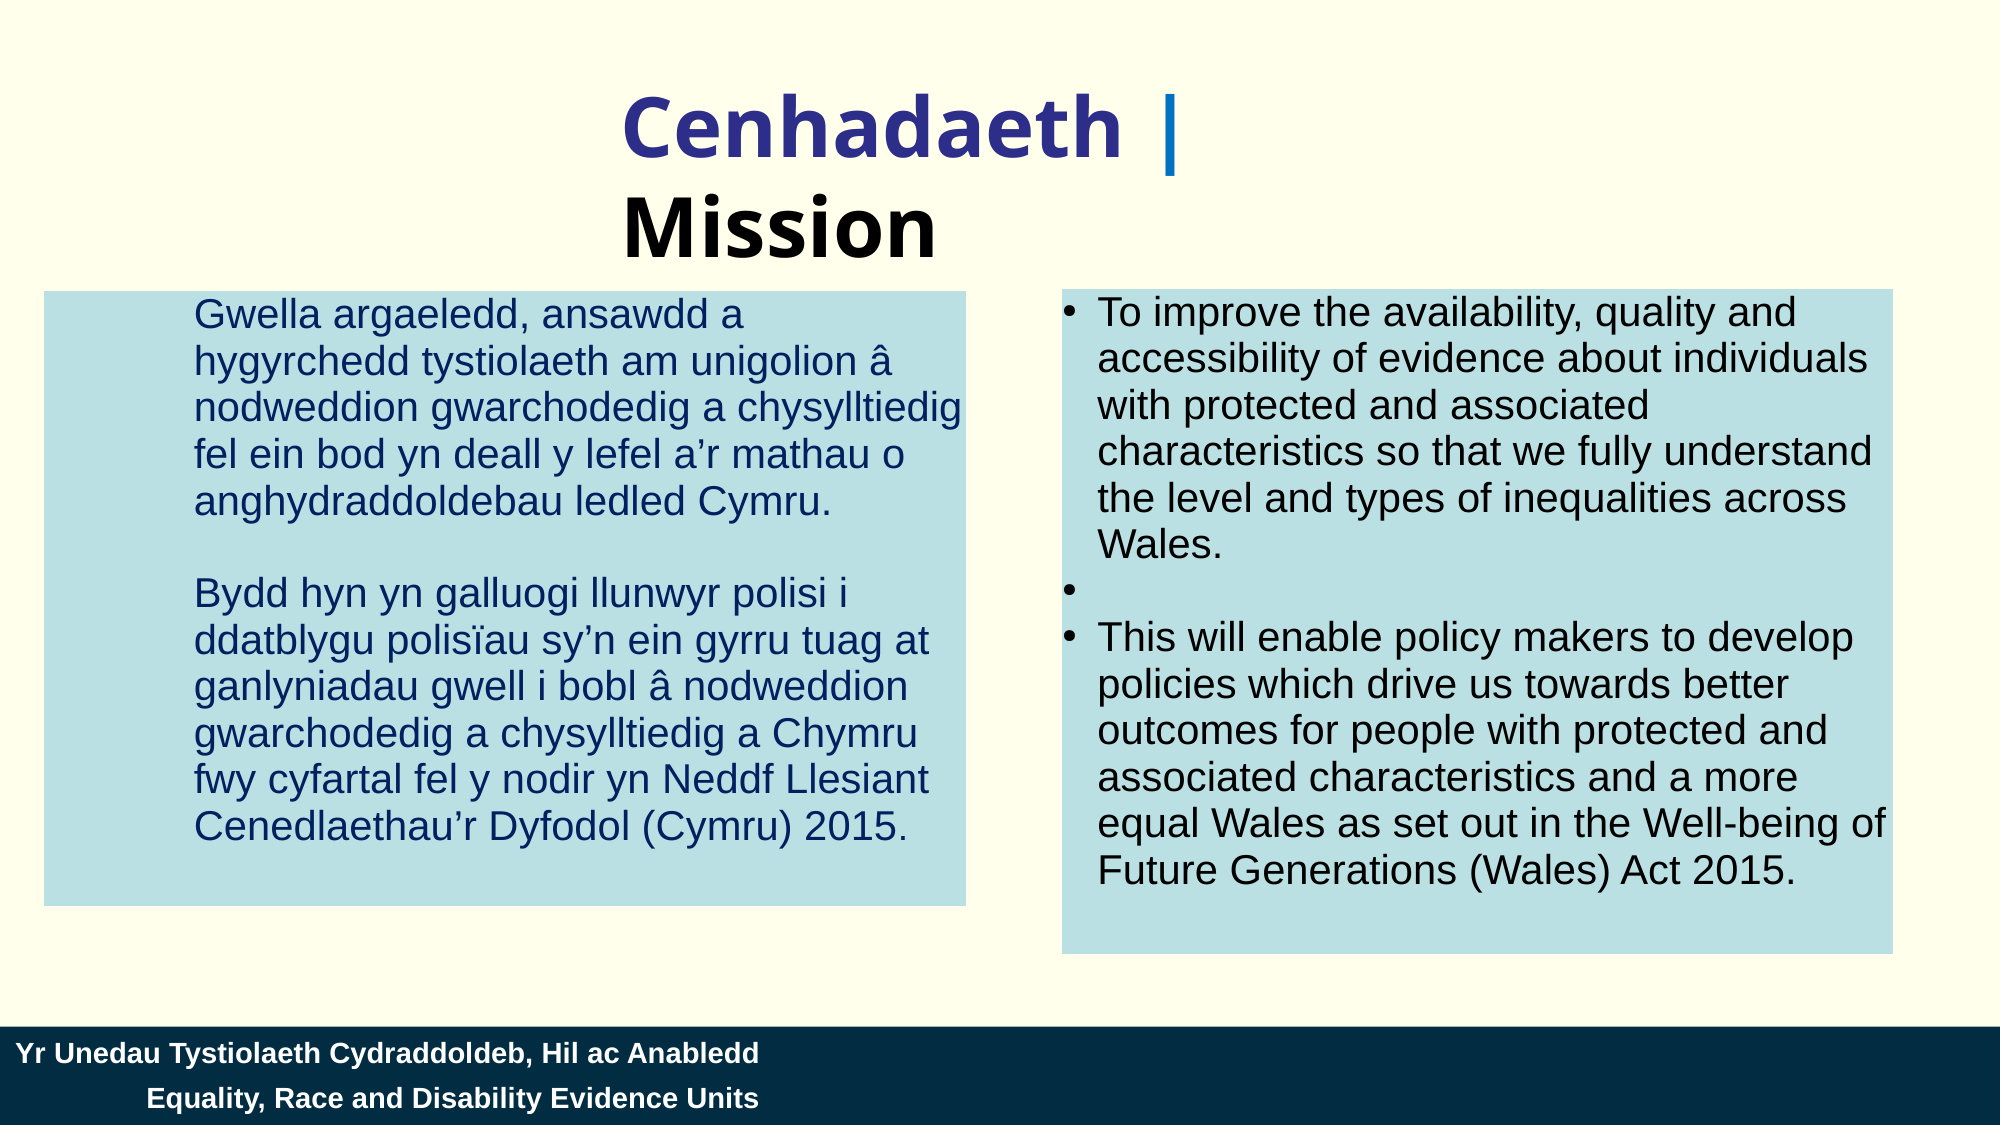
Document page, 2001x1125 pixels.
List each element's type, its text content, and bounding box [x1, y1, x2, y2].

text_box Cenhadaeth | Mission [455, 66, 1407, 219]
text_box Yr Unedau Tystiolaeth Cydraddoldeb, Hil ac Anabledd Equality, Race and Disability Evidence Units [0, 1026, 2000, 1125]
table_header To improve the availability, quality and accessibility of evidence about individuals with protected and associated characteristics so that we fully understand the level and types of inequalities across Wales. This will enable policy makers to develop policies which drive us towards better outcomes for people with protected and associated characteristics and a more equal Wales as set out in the Well-being of Future Generations (Wales) Act 2015. [1062, 289, 1893, 954]
table_header Gwella argaeledd, ansawdd a hygyrchedd tystiolaeth am unigolion â nodweddion gwarchodedig a chysylltiedig fel ein bod yn deall y lefel a’r mathau o anghydraddoldebau ledled Cymru. Bydd hyn yn galluogi llunwyr polisi i ddatblygu polisïau sy’n ein gyrru tuag at ganlyniadau gwell i bobl â nodweddion gwarchodedig a chysylltiedig a Chymru fwy cyfartal fel y nodir yn Neddf Llesiant Cenedlaethau’r Dyfodol (Cymru) 2015. [44, 291, 966, 906]
